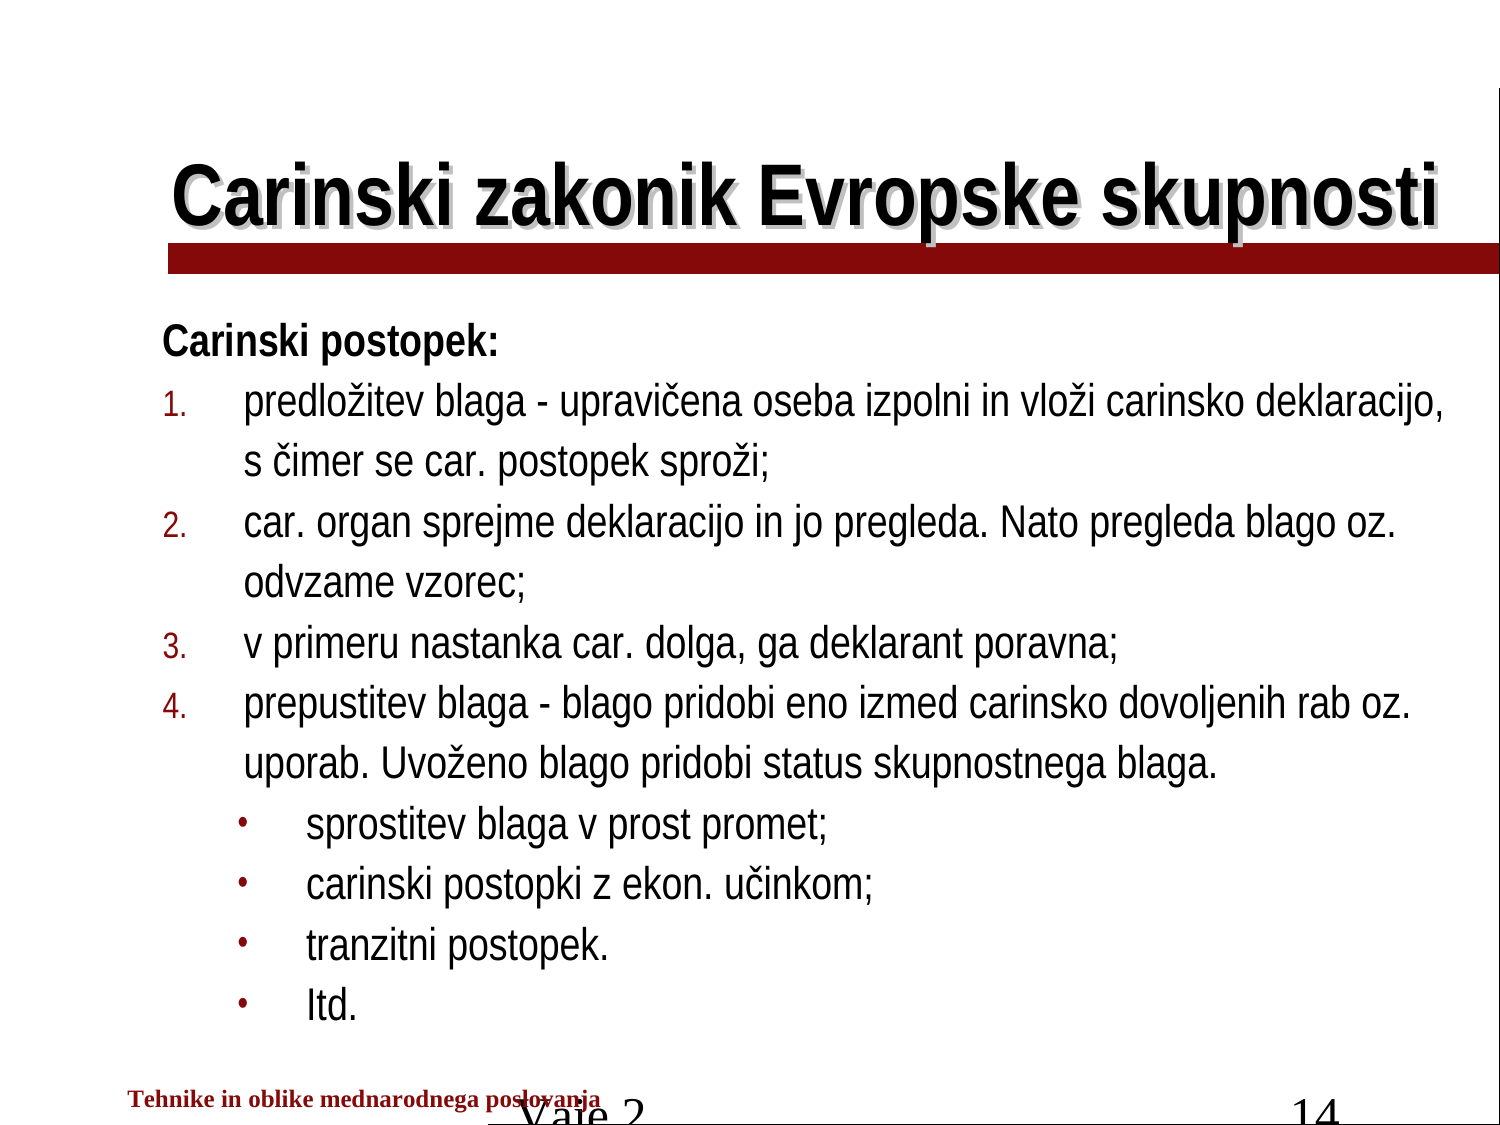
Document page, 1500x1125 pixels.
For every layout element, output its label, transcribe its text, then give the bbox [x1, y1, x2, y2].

list Carinski postopek: predložitev blaga - upravičena oseba izpolni in vloži carinsko deklaracijo, s čimer se car. postopek sproži; car. organ sprejme deklaracijo in jo pregleda. Nato pregleda blago oz. odvzame vzorec; v primeru nastanka car. dolga, ga deklarant poravna; prepustitev blaga - blago pridobi eno izmed carinsko dovoljenih rab oz. uporab. Uvoženo blago pridobi status skupnostnega blaga. sprostitev blaga v prost promet; carinski postopki z ekon. učinkom; tranzitni postopek. Itd. [147, 302, 1483, 1104]
title Carinski zakonik Evropske skupnosti [112, 115, 1500, 266]
